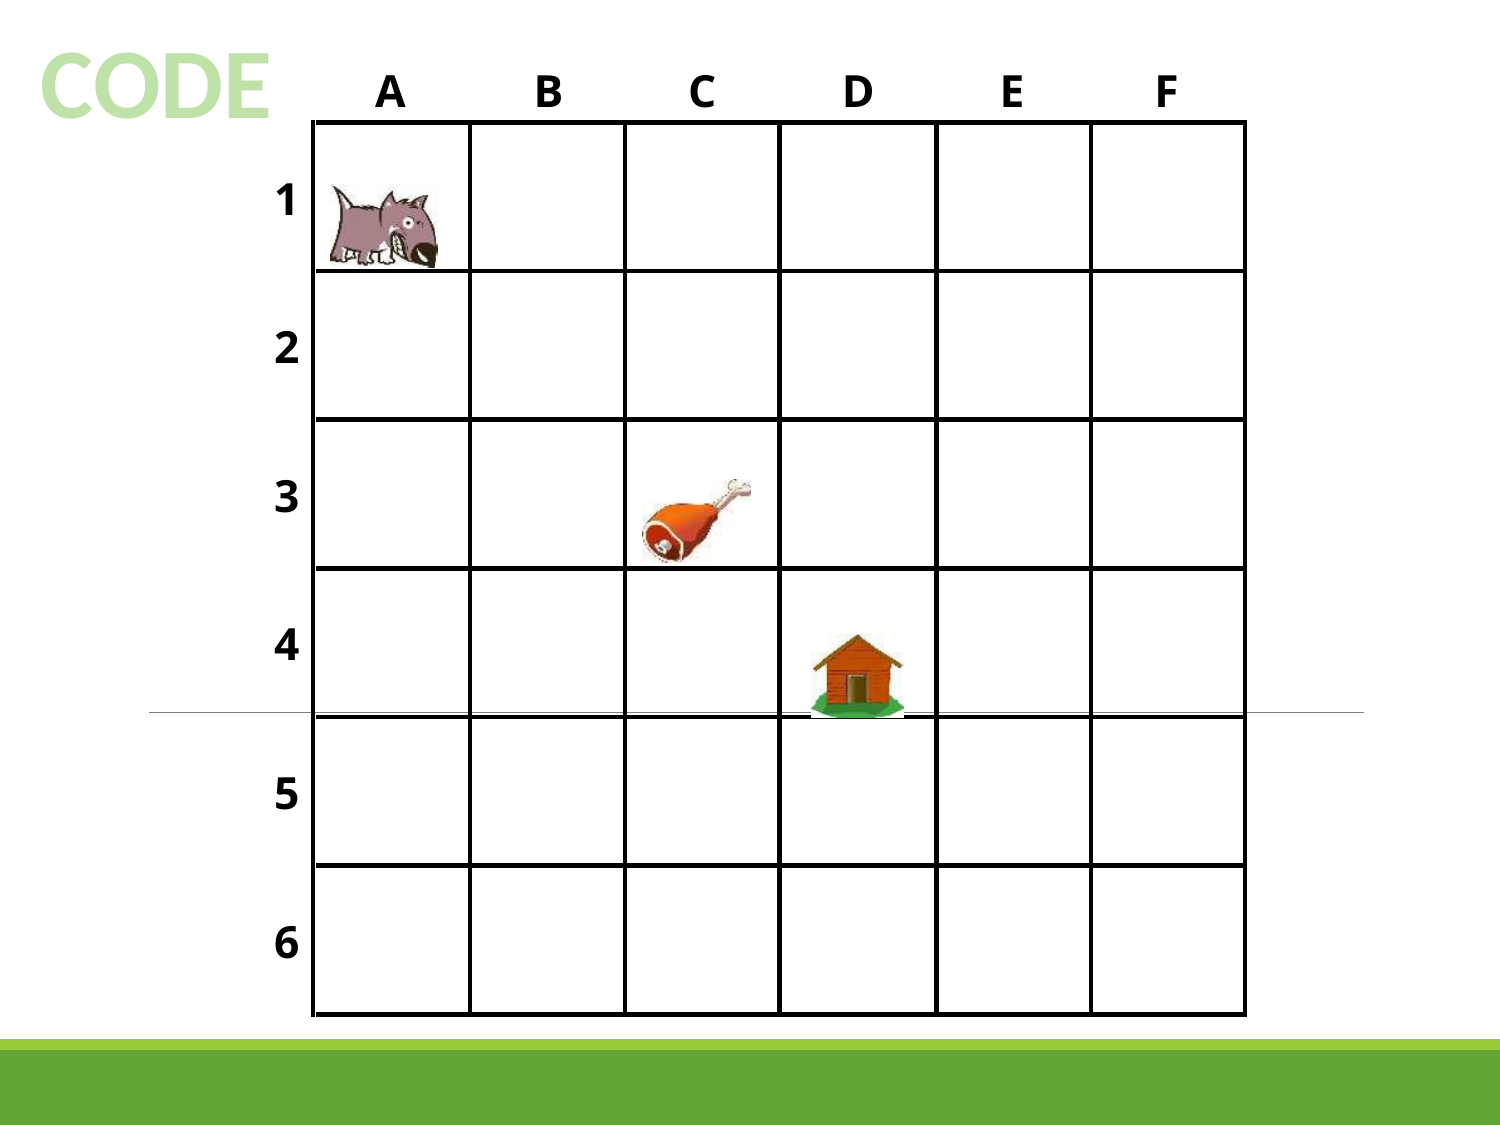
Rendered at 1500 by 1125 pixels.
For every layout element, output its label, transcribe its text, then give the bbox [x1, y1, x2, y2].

picture [157, 30, 1270, 1039]
text_box CODE [26, 11, 288, 146]
